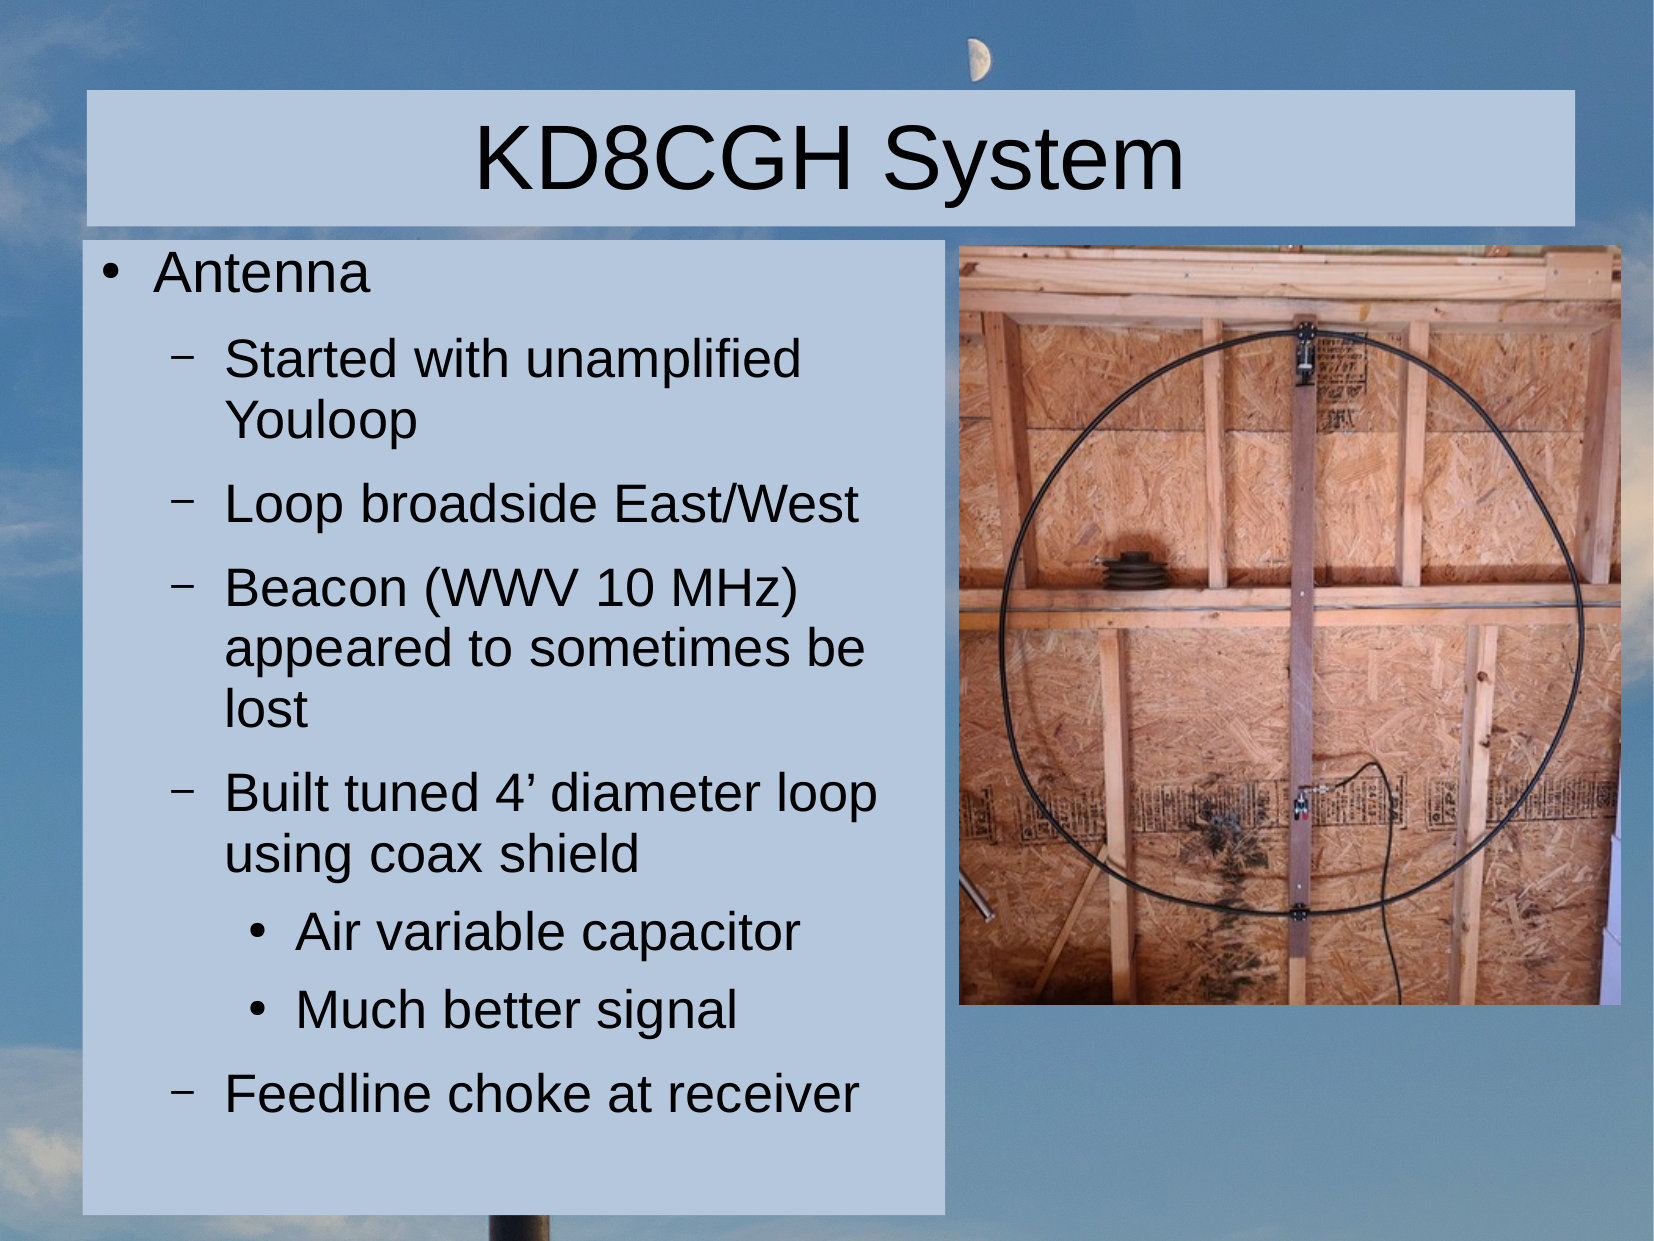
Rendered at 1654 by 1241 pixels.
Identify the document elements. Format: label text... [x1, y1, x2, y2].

title KD8CGH System [86, 90, 1576, 227]
list Antenna Started with unamplified Youloop Loop broadside East/West Beacon (WWV 10 MHz) appeared to sometimes be lost Built tuned 4’ diameter loop using coax shield Air variable capacitor Much better signal Feedline choke at receiver [82, 240, 946, 1216]
picture [0, 0, 1654, 1241]
